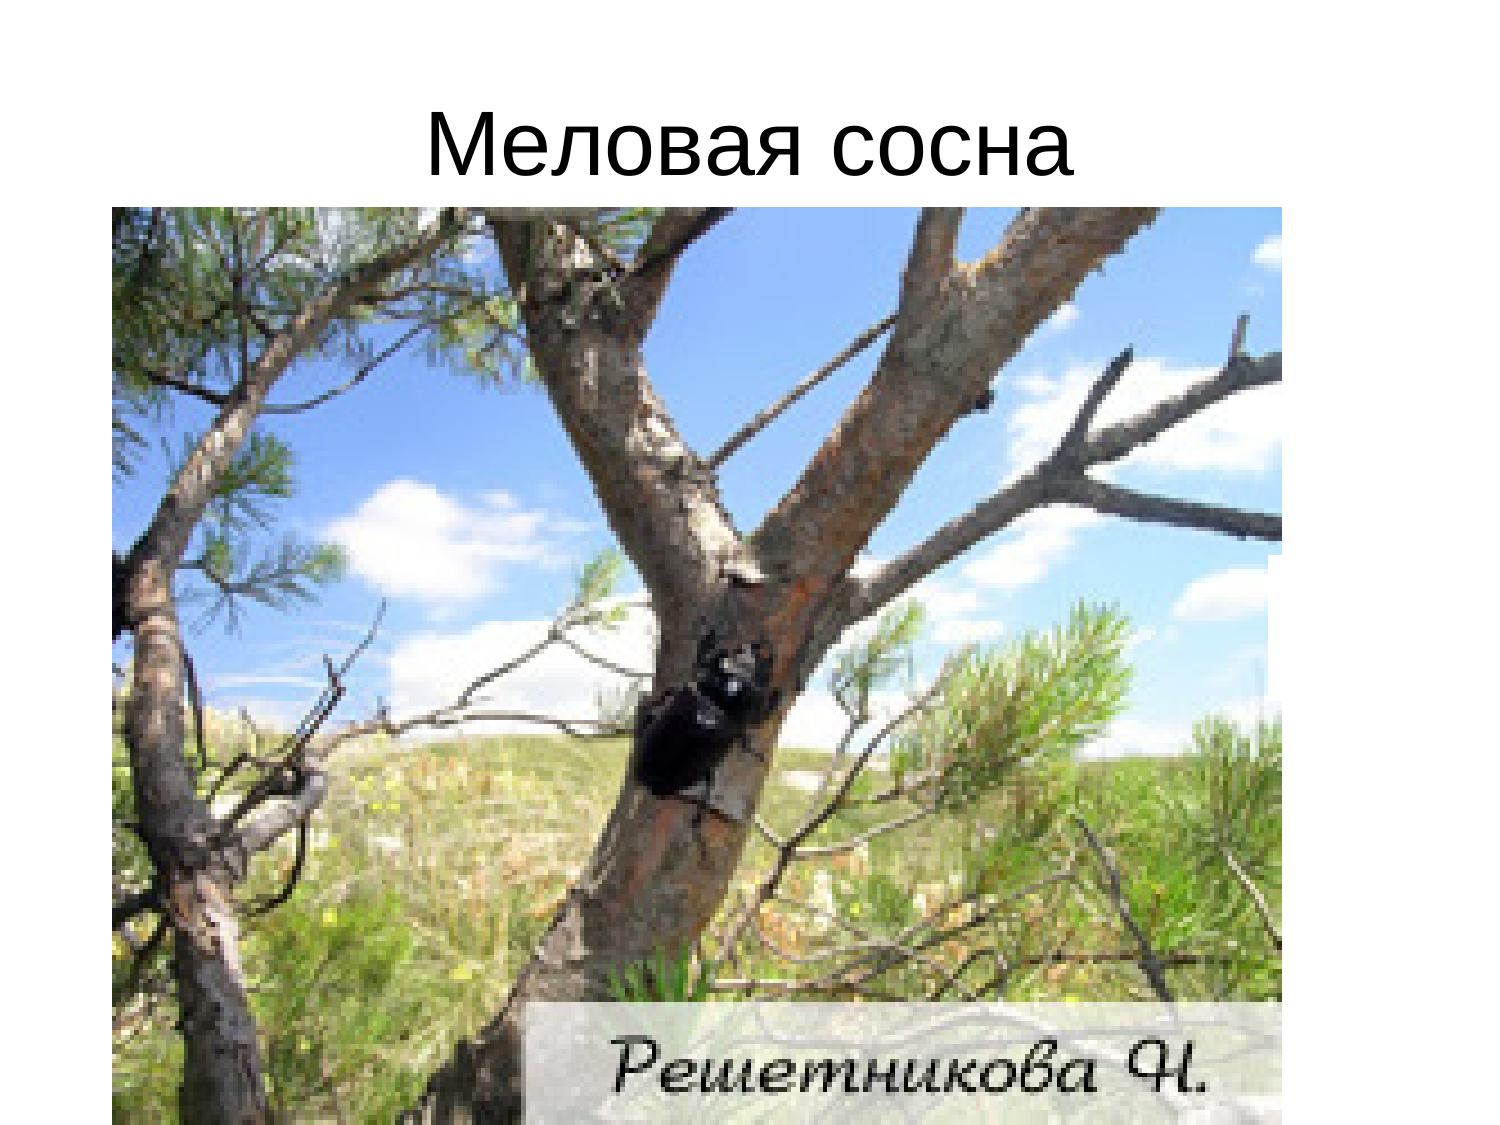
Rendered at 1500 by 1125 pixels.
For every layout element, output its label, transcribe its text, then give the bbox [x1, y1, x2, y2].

picture [112, 207, 1282, 1125]
title Меловая сосна [75, 45, 1426, 233]
